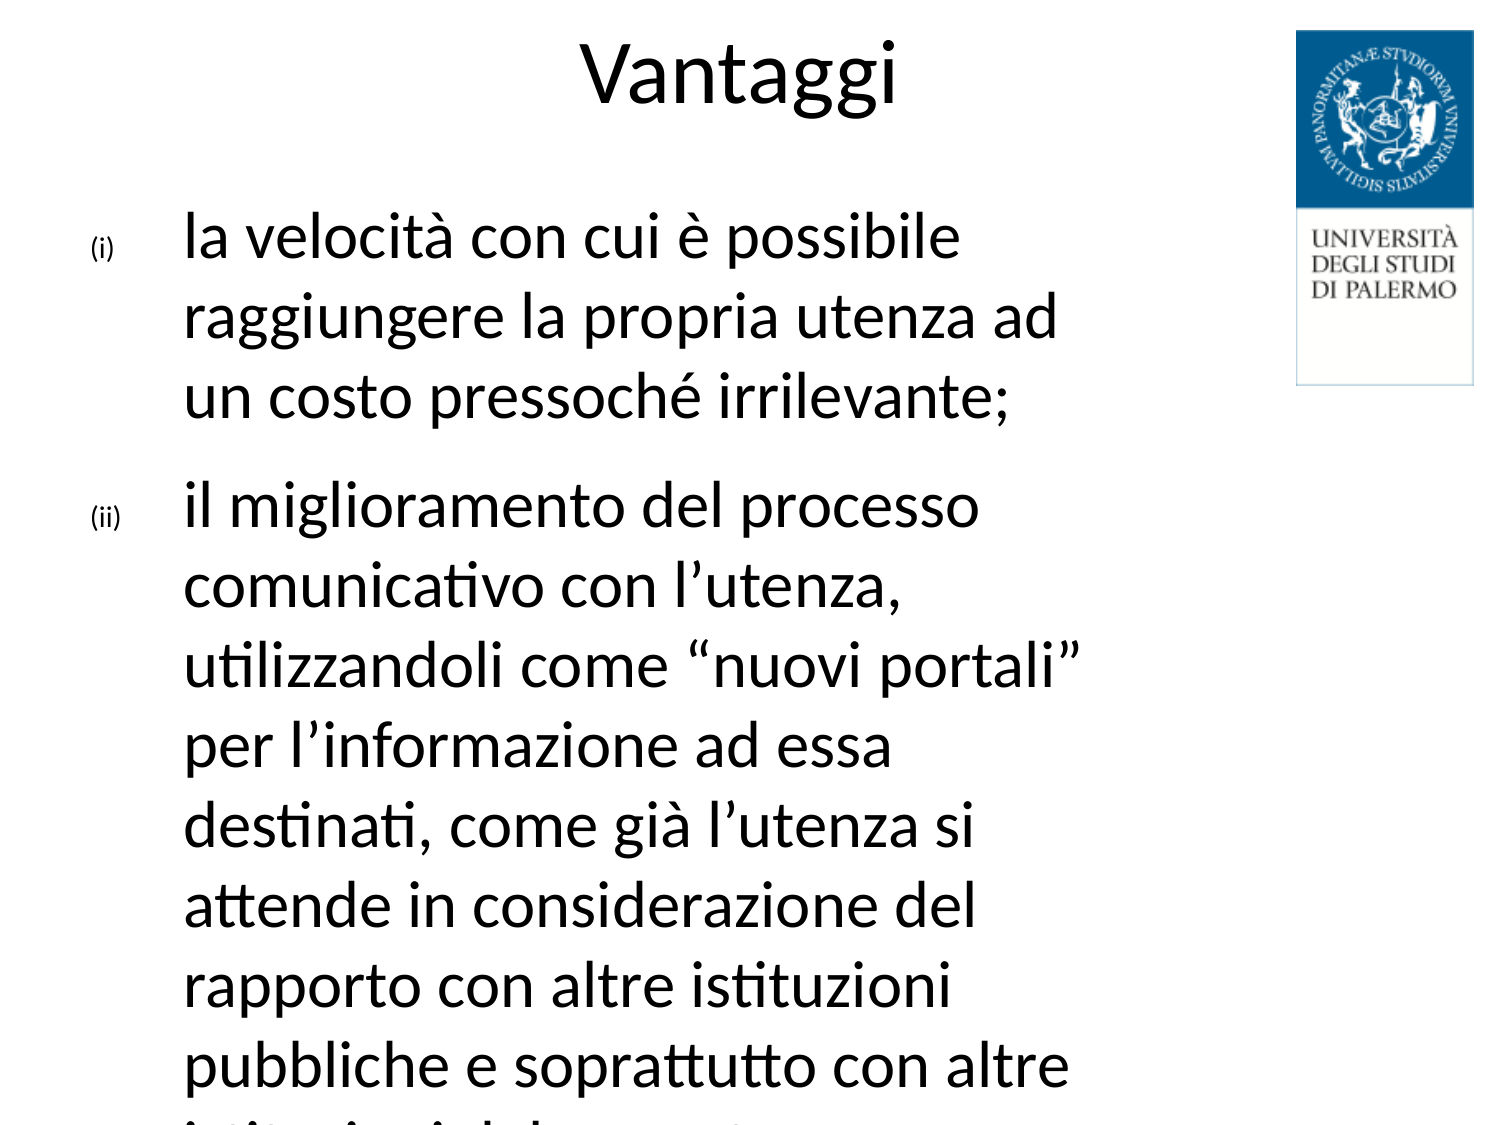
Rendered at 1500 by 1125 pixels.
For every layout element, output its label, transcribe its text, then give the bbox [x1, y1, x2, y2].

title Vantaggi [75, 4, 1425, 192]
list la velocità con cui è possibile raggiungere la propria utenza ad un costo pressoché irrilevante; il miglioramento del processo comunicativo con l’utenza, utilizzandoli come “nuovi portali” per l’informazione ad essa destinati, come già l’utenza si attende in considerazione del rapporto con altre istituzioni pubbliche e soprattutto con altre istituzioni del mercato; l’accrescimento della quantità di procedure che rendono più trasparente l’amministrazione stessa, rendendo accessibili sia le informazioni sulle attività, sia i risultati tangibili di queste attività (delibere, direttive, ecc.). Procedure e materiali accessibili che, dunque, fanno percepire la stessa amministrazione come “più affidabile” in quanto più trasparente; [75, 184, 1152, 1005]
picture [1296, 30, 1474, 386]
